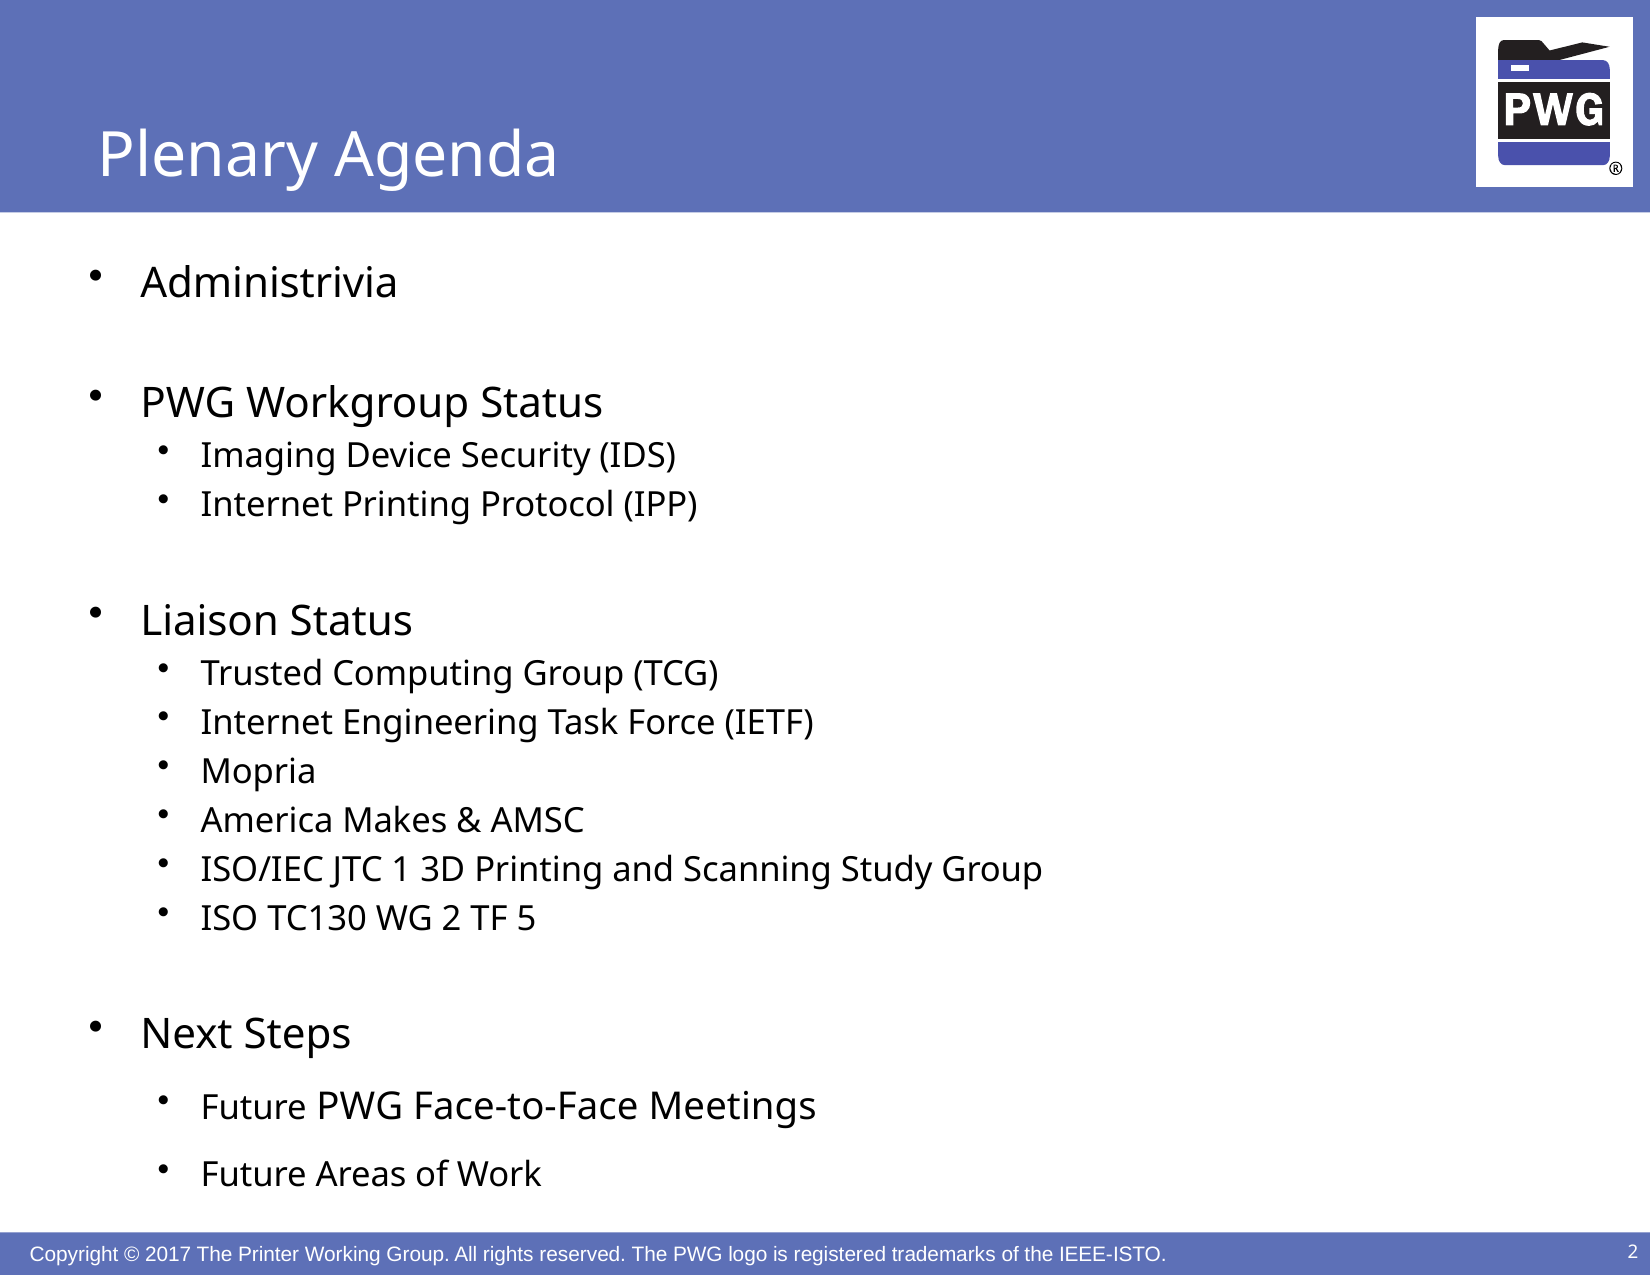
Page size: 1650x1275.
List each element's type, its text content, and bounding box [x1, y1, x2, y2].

title Plenary Agenda [82, 8, 1449, 198]
list Administrivia PWG Workgroup Status Imaging Device Security (IDS) Internet Printing Protocol (IPP) Liaison Status Trusted Computing Group (TCG) Internet Engineering Task Force (IETF) Mopria America Makes & AMSC ISO/IEC JTC 1 3D Printing and Scanning Study Group ISO TC130 WG 2 TF 5 Next Steps Future PWG Face-to-Face Meetings Future Areas of Work [82, 254, 1568, 1201]
